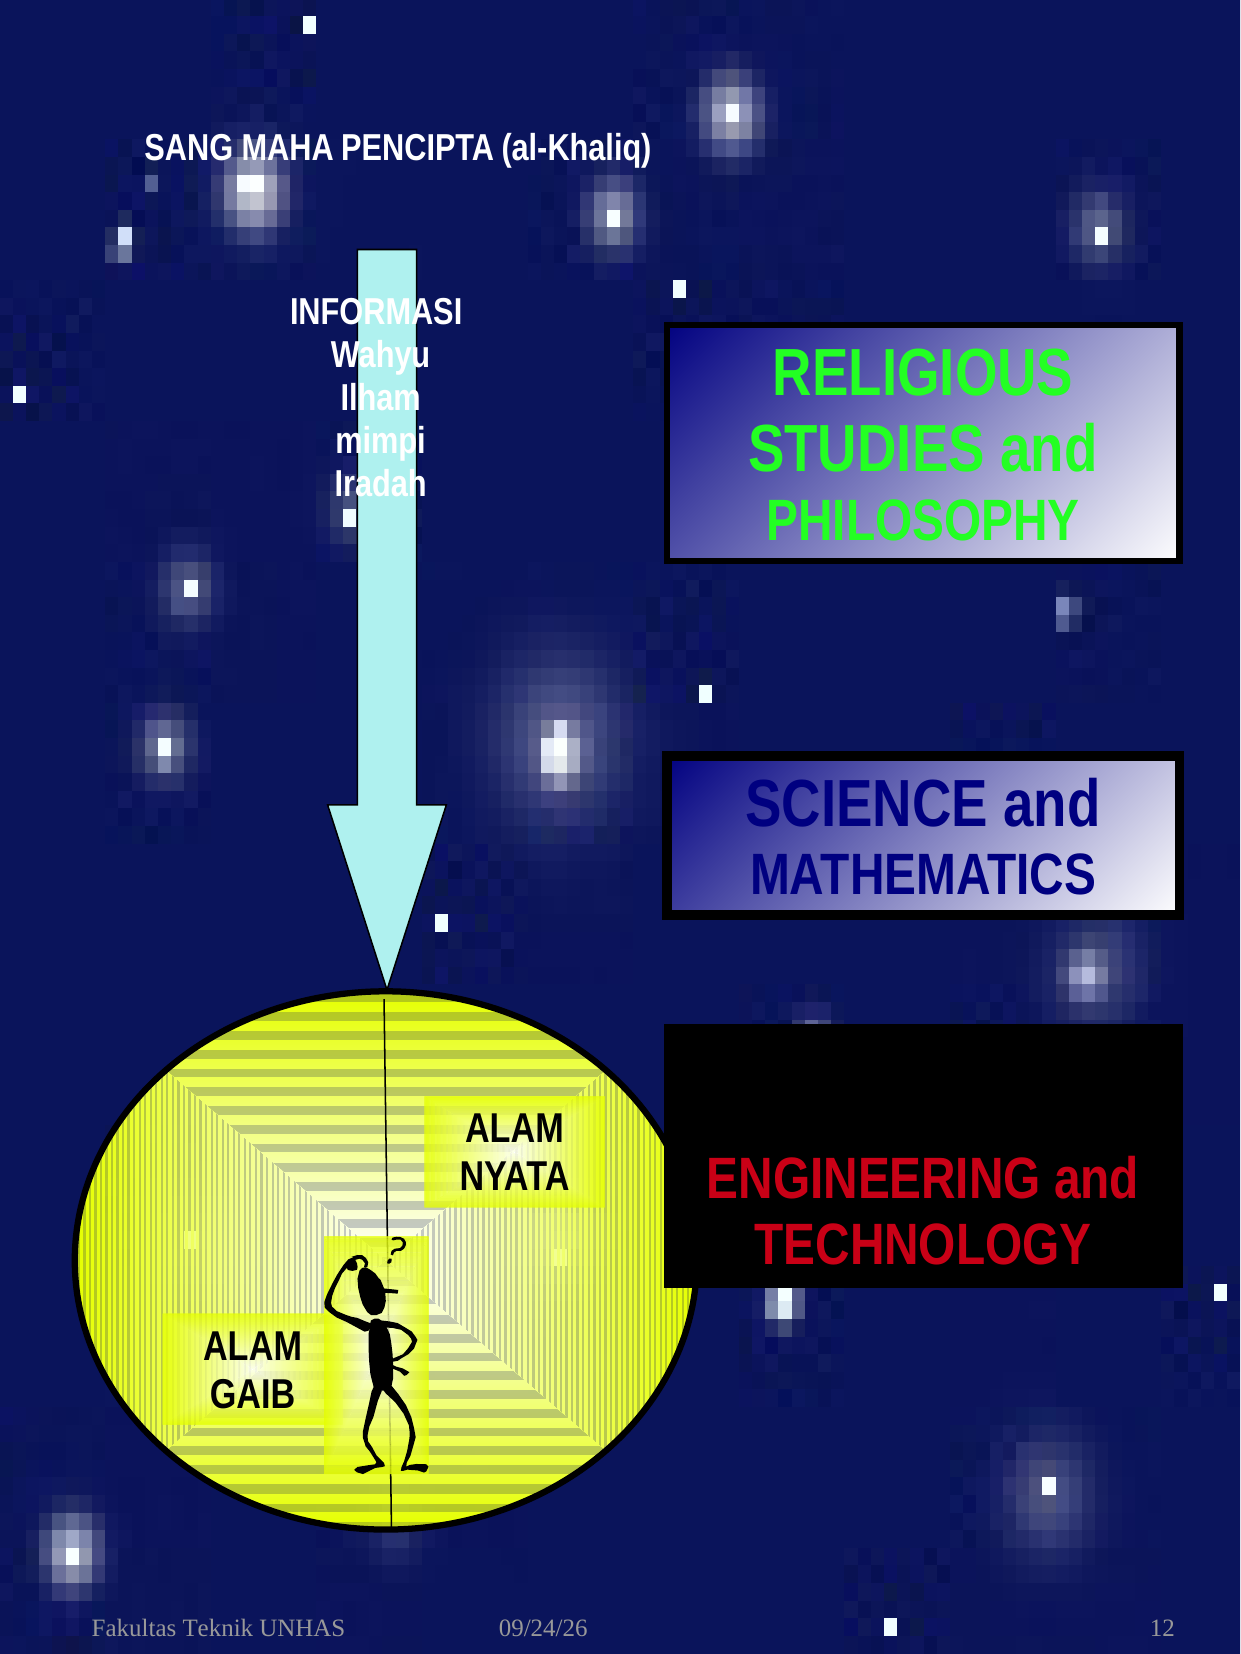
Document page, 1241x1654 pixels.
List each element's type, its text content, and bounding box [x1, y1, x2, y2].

text_box SANG MAHA PENCIPTA (al-Khaliq) [4, 117, 792, 177]
text_box ALAM GAIB [162, 1313, 324, 1425]
text_box RELIGIOUS STUDIES and PHILOSOPHY [666, 325, 1180, 561]
text_box SCIENCE and MATHEMATICS [666, 755, 1180, 915]
text_box [327, 513, 447, 990]
picture [0, 0, 1241, 1654]
text_box ENGINEERING and TECHNOLOGY [666, 1027, 1180, 1285]
text_box [74, 991, 696, 1530]
text_box ALAM NYATA [424, 1096, 605, 1208]
text_box [357, 249, 417, 282]
text_box INFORMASI Wahyu Ilham mimpi Iradah [230, 282, 523, 513]
